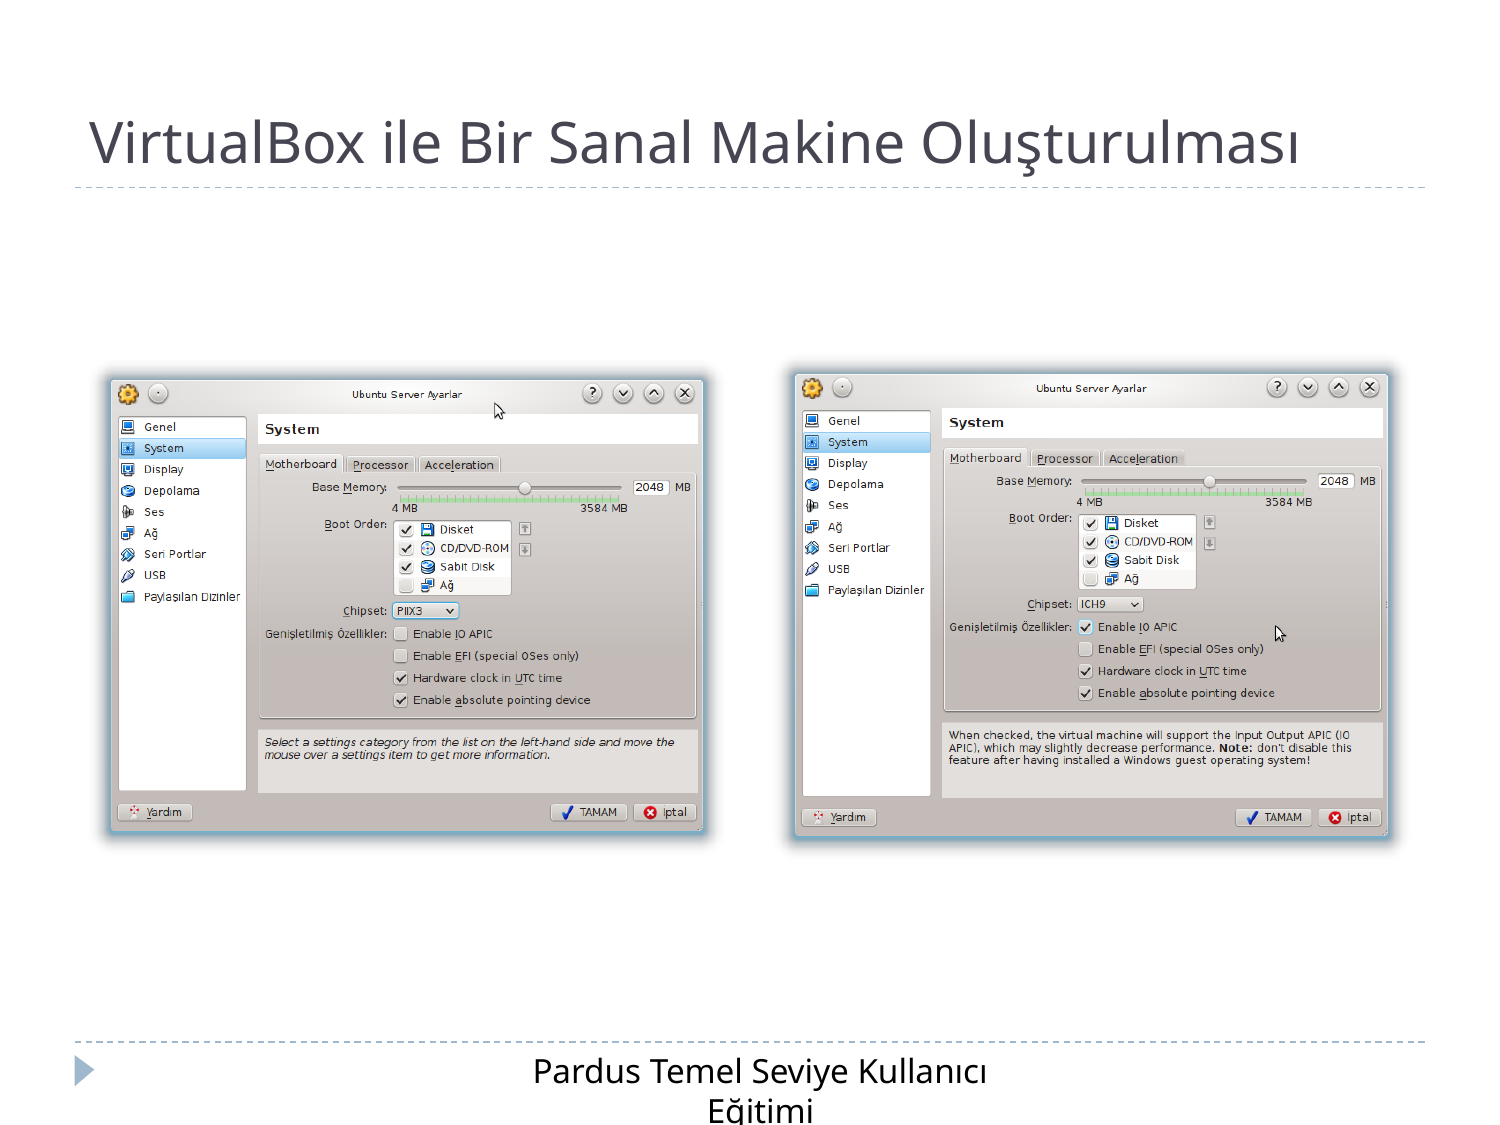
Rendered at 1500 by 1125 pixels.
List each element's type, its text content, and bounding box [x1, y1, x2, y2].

picture [759, 338, 1423, 871]
picture [75, 344, 738, 866]
title VirtualBox ile Bir Sanal Makine Oluşturulması [75, 37, 1425, 188]
